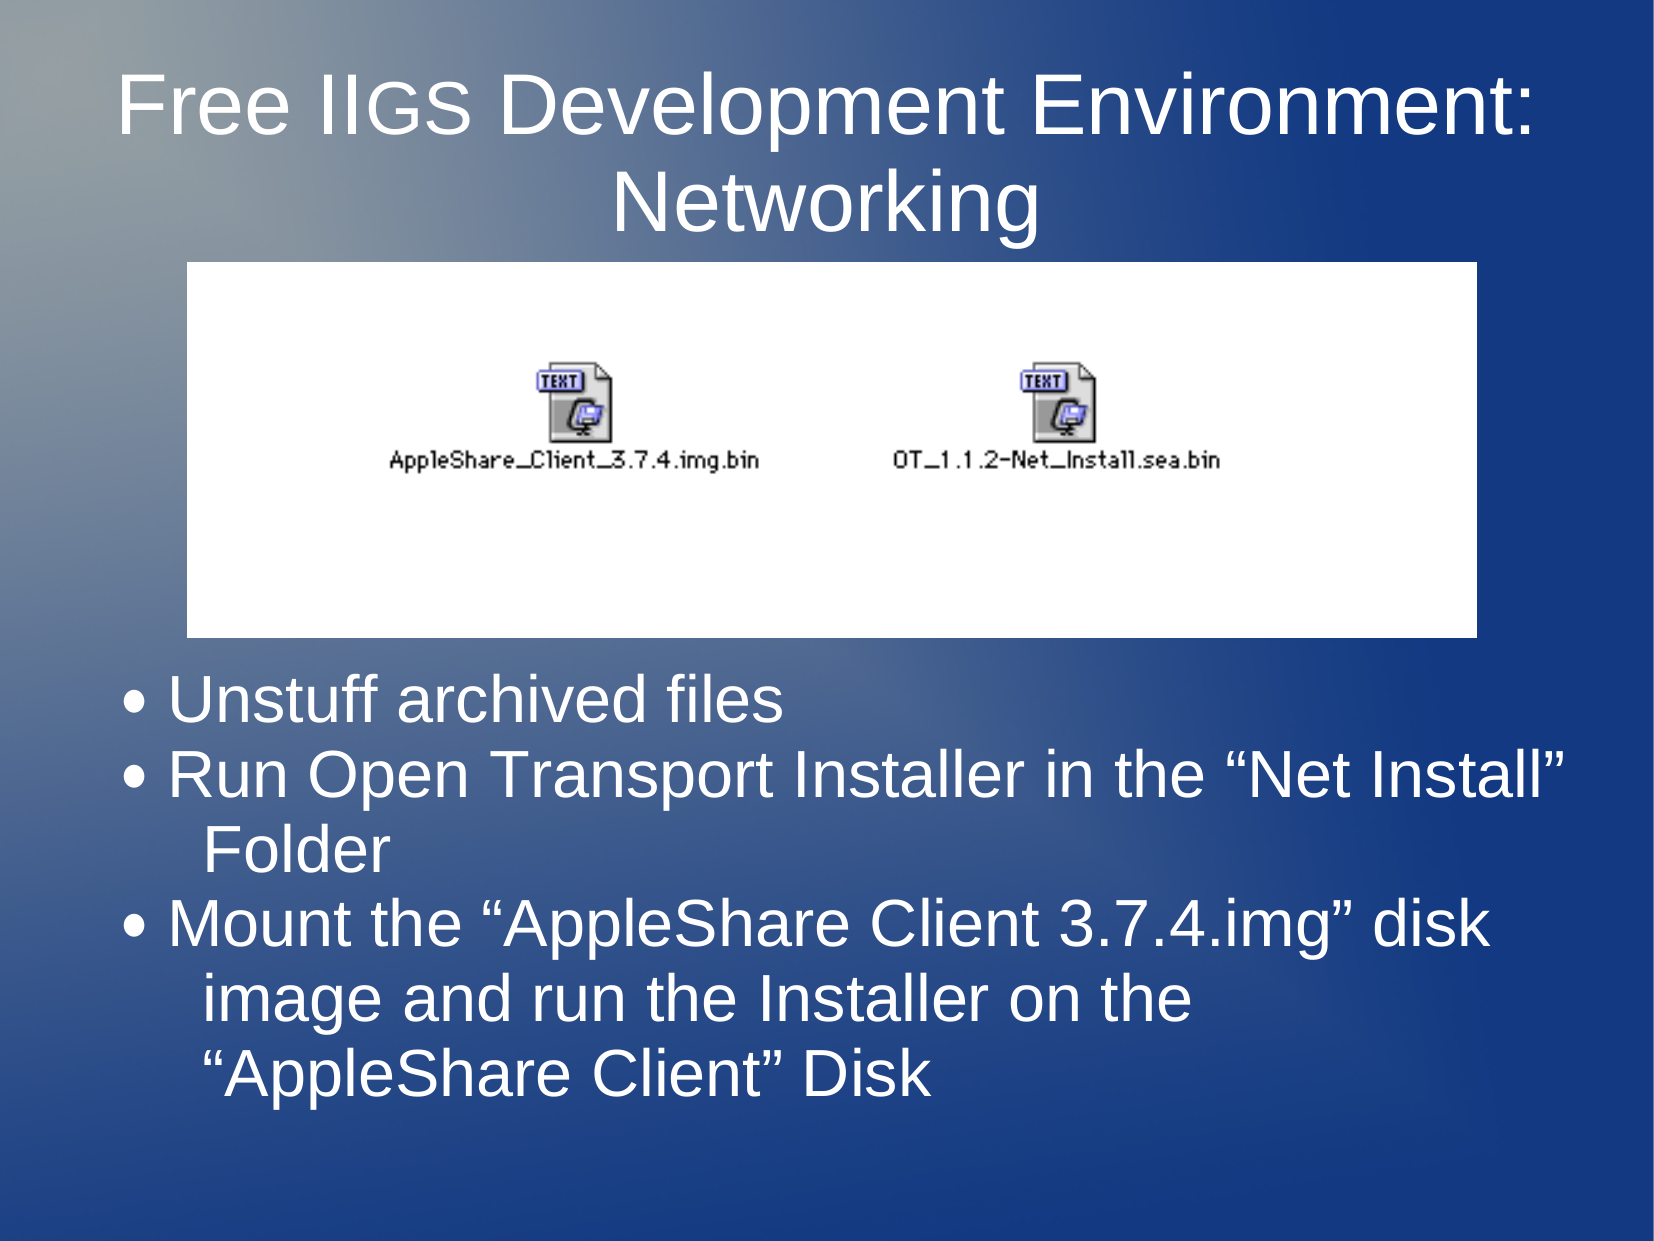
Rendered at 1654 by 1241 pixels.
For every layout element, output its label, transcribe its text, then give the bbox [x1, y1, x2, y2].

picture [0, 0, 1654, 1241]
title Free IIGS Development Environment: Networking [82, 49, 1571, 257]
subtitle Unstuff archived files Run Open Transport Installer in the “Net Install” Folder Mount the “AppleShare Client 3.7.4.img” disk image and run the Installer on the “AppleShare Client” Disk [82, 288, 1571, 1111]
